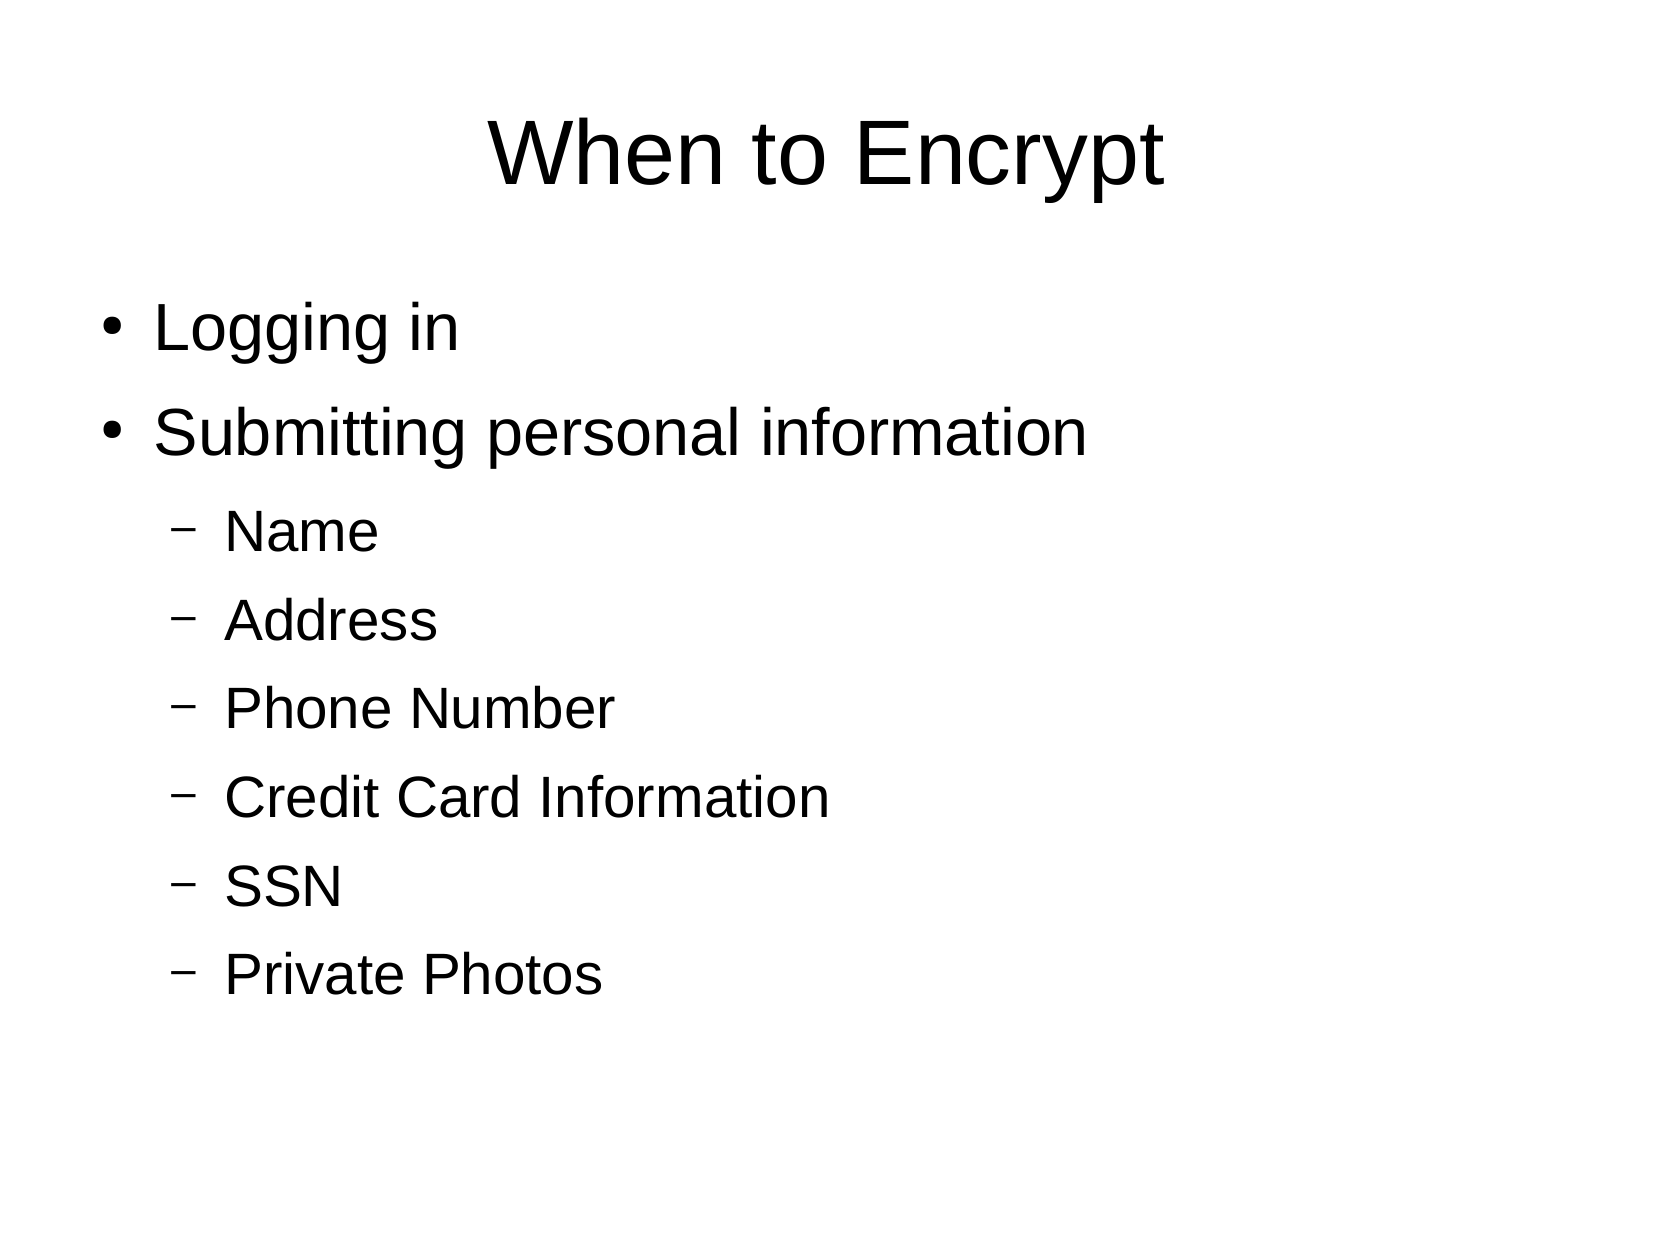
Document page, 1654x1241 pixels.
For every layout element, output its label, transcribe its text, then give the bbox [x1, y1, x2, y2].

title When to Encrypt [82, 49, 1571, 257]
list Logging in Submitting personal information Name Address Phone Number Credit Card Information SSN Private Photos [82, 290, 1538, 1010]
